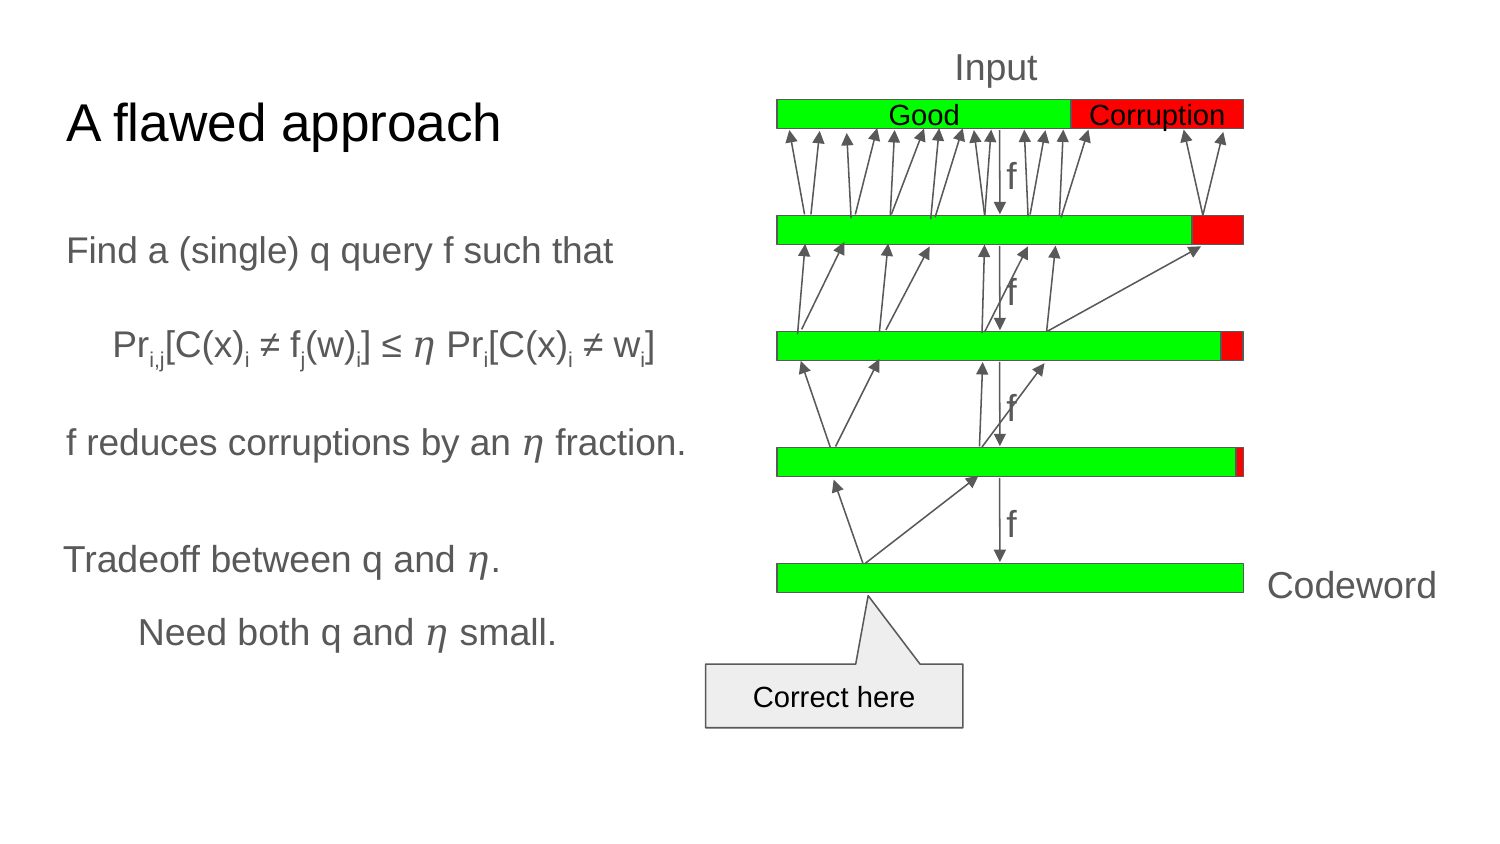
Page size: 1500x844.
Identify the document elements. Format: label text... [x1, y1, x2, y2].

text_box Correct here [705, 595, 963, 728]
text_box f [991, 253, 1021, 315]
text_box [777, 215, 1244, 245]
text_box Input [939, 27, 1064, 89]
text_box Codeword [1251, 546, 1479, 610]
text_box Tradeoff between q and 𝜂. Need both q and 𝜂 small. [48, 513, 642, 664]
text_box f [991, 369, 1029, 432]
text_box Corruption [1071, 99, 1244, 129]
text_box [777, 331, 1244, 361]
text_box f [991, 387, 1029, 445]
list Find a (single) q query f such that Pri,j[C(x)i ≠ fj(w)i] ≤ 𝜂 Pri[C(x)i ≠ wi] f reduces corruptions by an 𝜂 fraction. [51, 189, 717, 480]
text_box f [991, 485, 1029, 561]
text_box f [991, 137, 1027, 213]
text_box f [991, 253, 1029, 329]
title A flawed approach [51, 72, 639, 167]
text_box [777, 563, 1244, 593]
text_box Good [777, 99, 1071, 129]
text_box [777, 447, 1244, 477]
